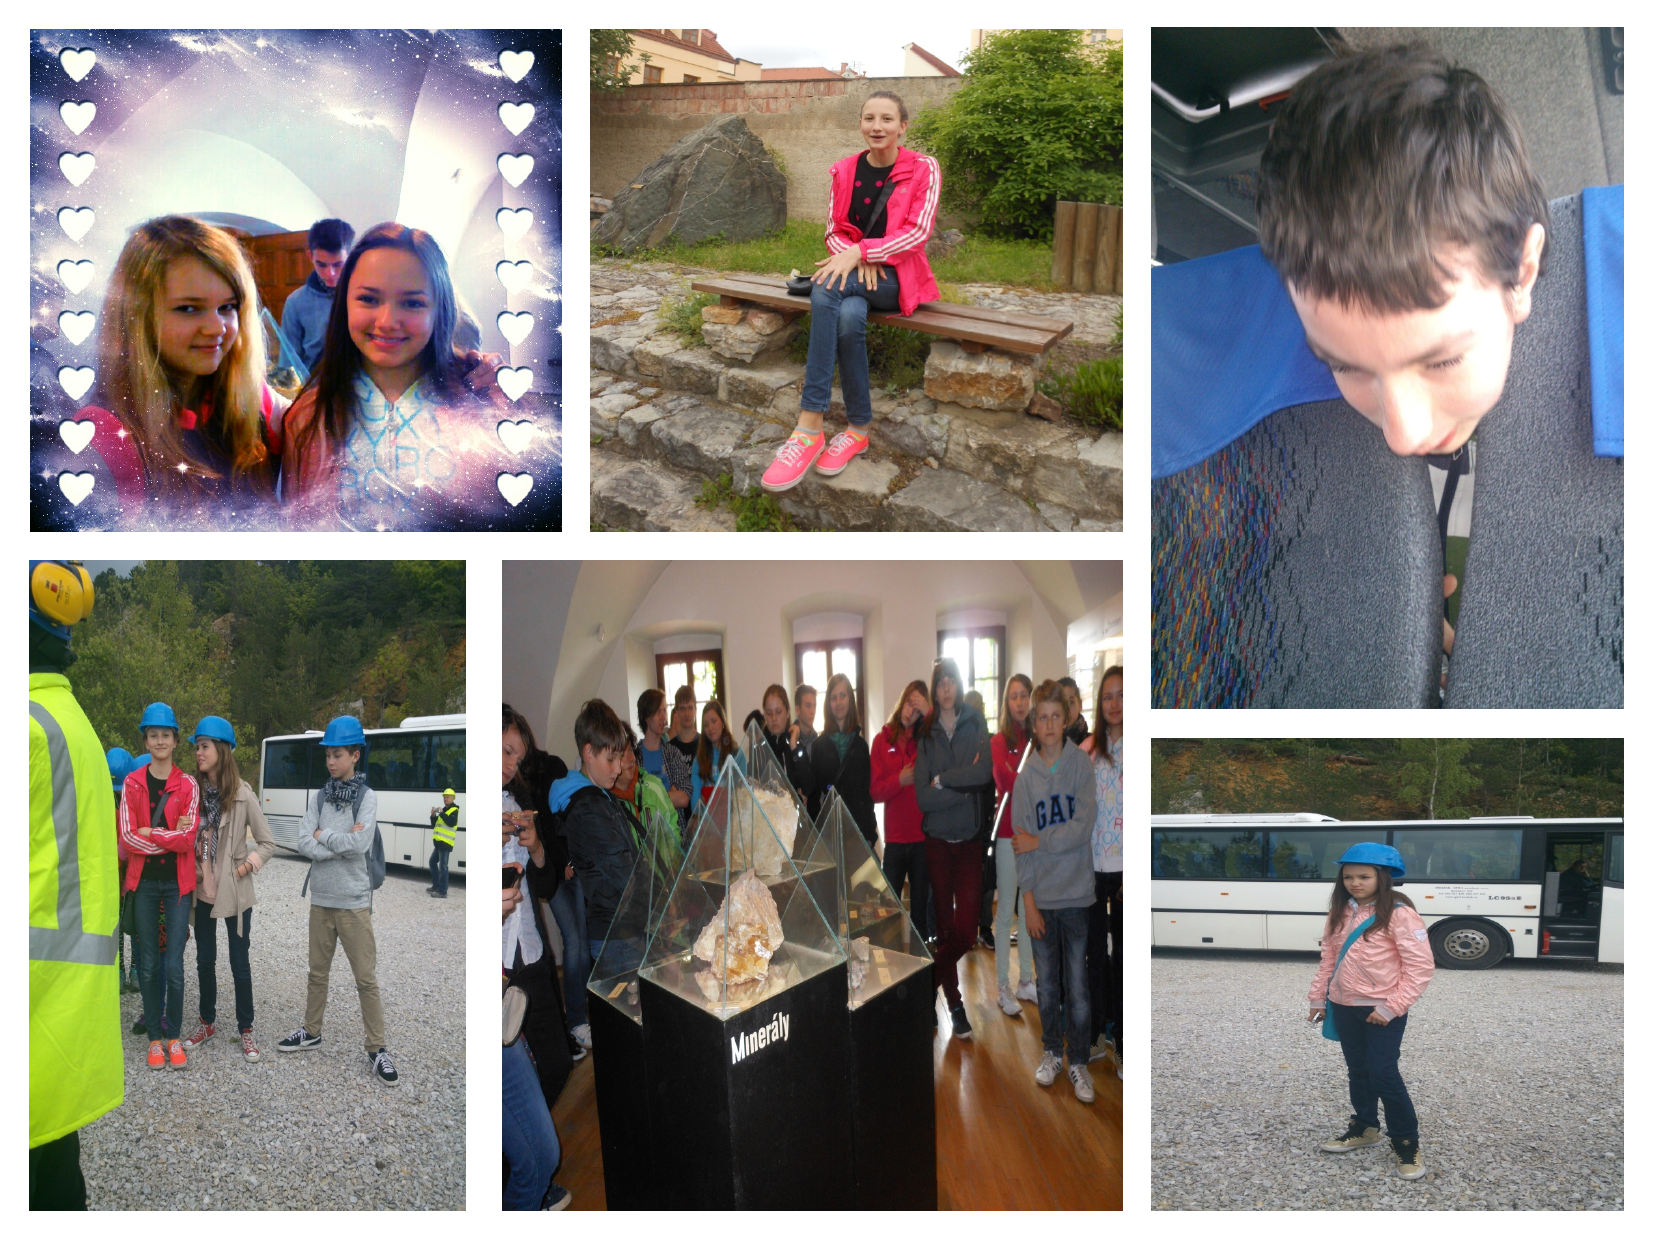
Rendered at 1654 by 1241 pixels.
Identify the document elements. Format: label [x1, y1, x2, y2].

picture [590, 29, 1123, 532]
picture [30, 29, 562, 532]
picture [1151, 738, 1624, 1211]
picture [502, 560, 1123, 1211]
picture [1151, 27, 1624, 709]
picture [29, 560, 466, 1211]
